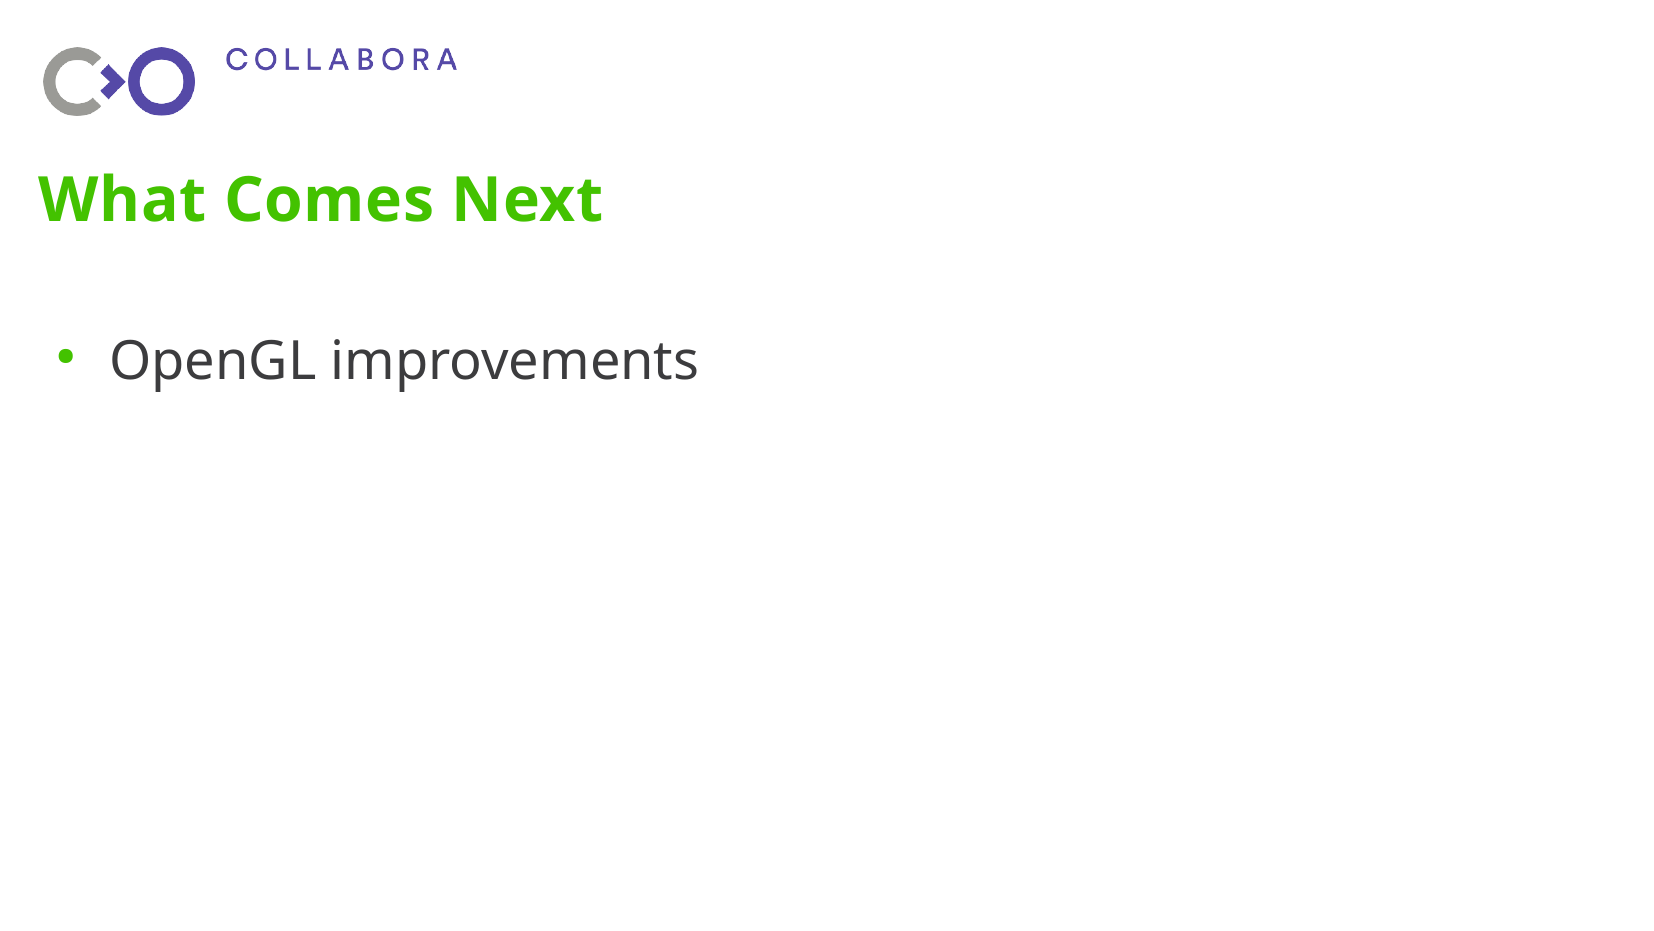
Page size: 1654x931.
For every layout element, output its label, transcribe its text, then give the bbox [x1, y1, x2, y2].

title What Comes Next [38, 159, 1614, 216]
picture [43, 47, 457, 116]
list OpenGL improvements [38, 325, 1614, 581]
